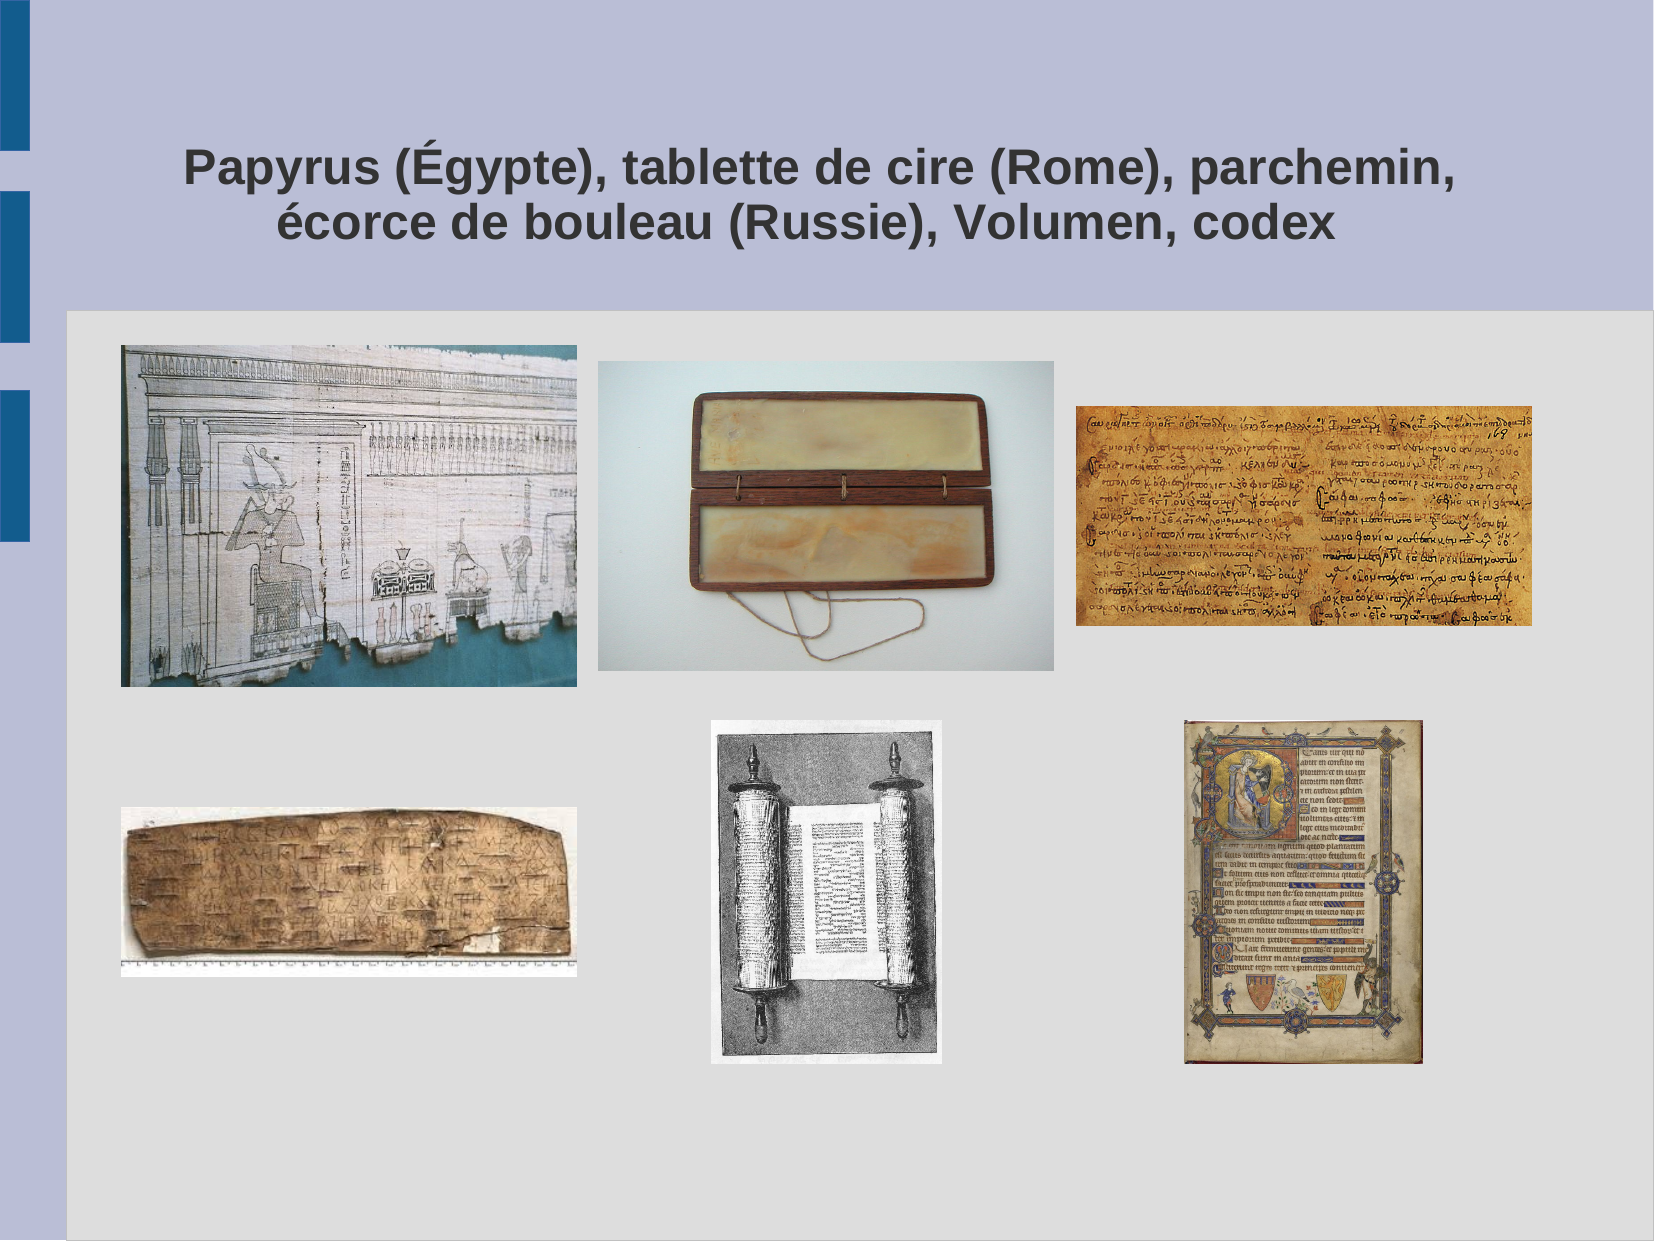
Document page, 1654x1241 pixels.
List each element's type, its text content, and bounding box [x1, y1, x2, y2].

picture [1184, 720, 1423, 1064]
picture [711, 720, 942, 1064]
picture [1076, 406, 1532, 626]
title Papyrus (Égypte), tablette de cire (Rome), parchemin, écorce de bouleau (Russie), Volumen, codex [121, 91, 1534, 299]
picture [598, 361, 1054, 671]
picture [121, 807, 577, 977]
picture [121, 345, 577, 687]
